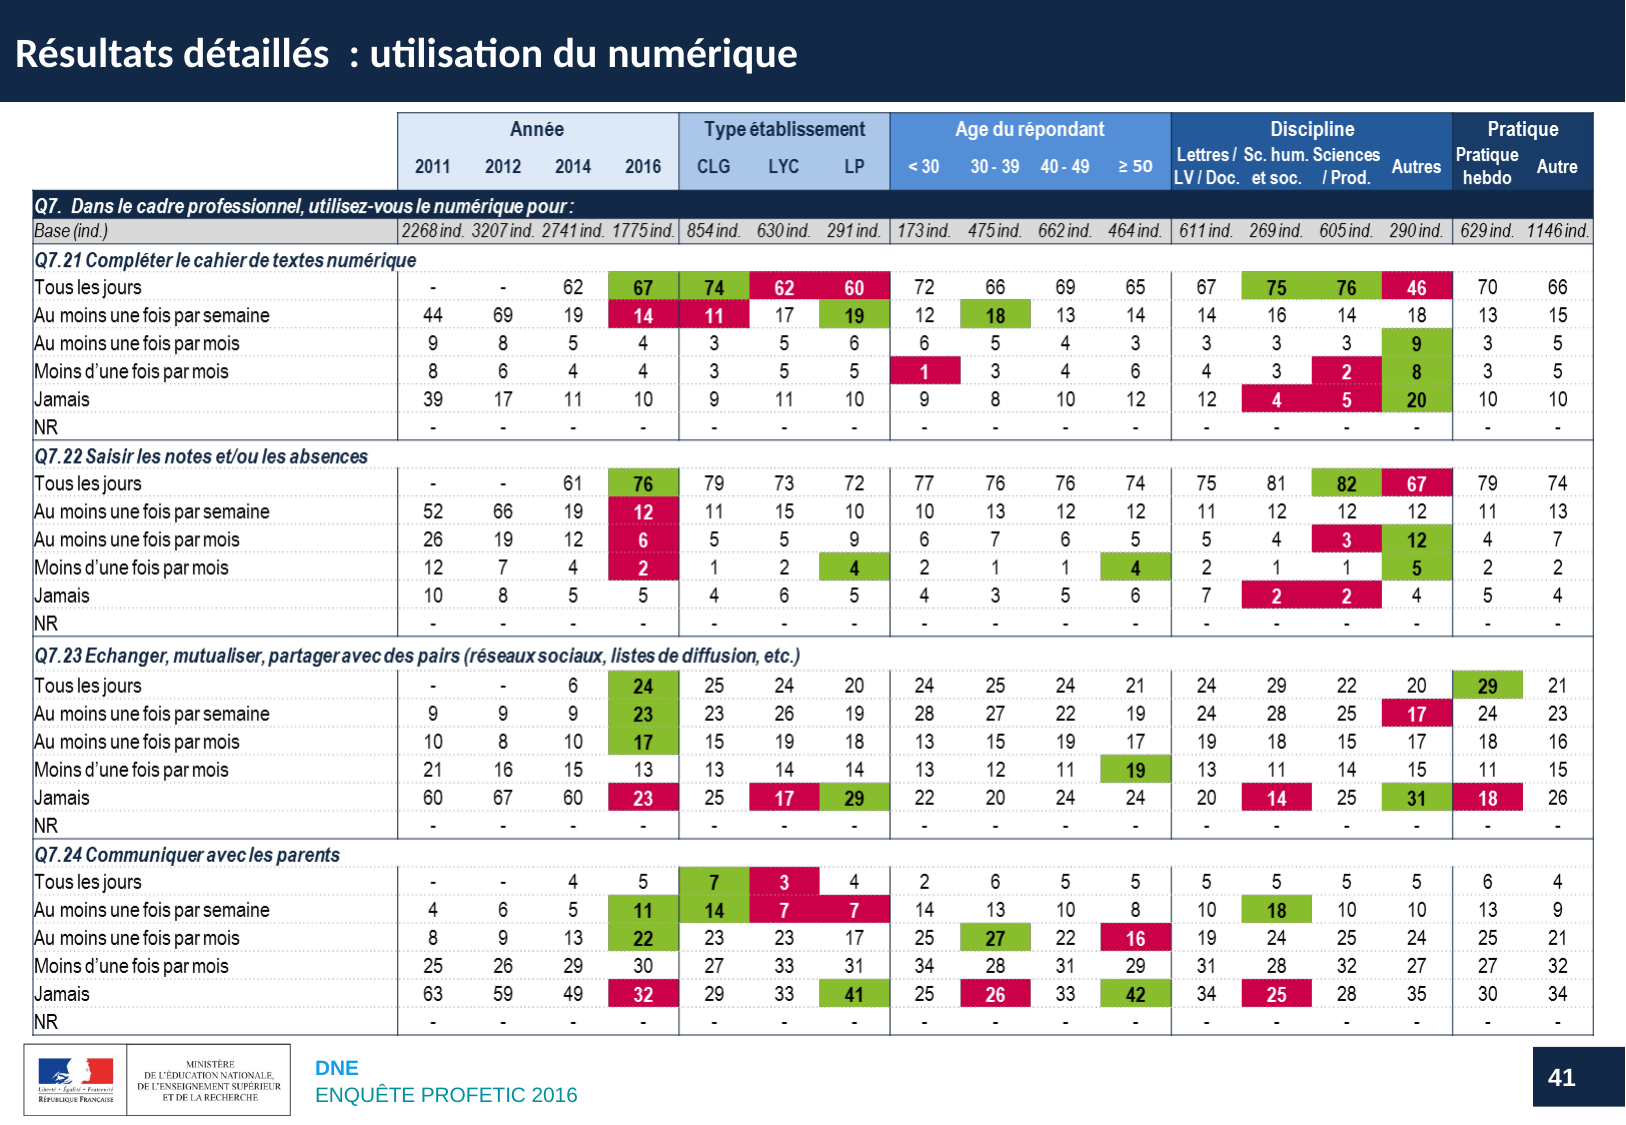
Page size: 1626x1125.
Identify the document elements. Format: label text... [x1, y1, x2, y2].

text_box 41 [1533, 1046, 1625, 1107]
picture [32, 109, 1594, 1047]
title Résultats détaillés : utilisation du numérique [0, 0, 1625, 102]
